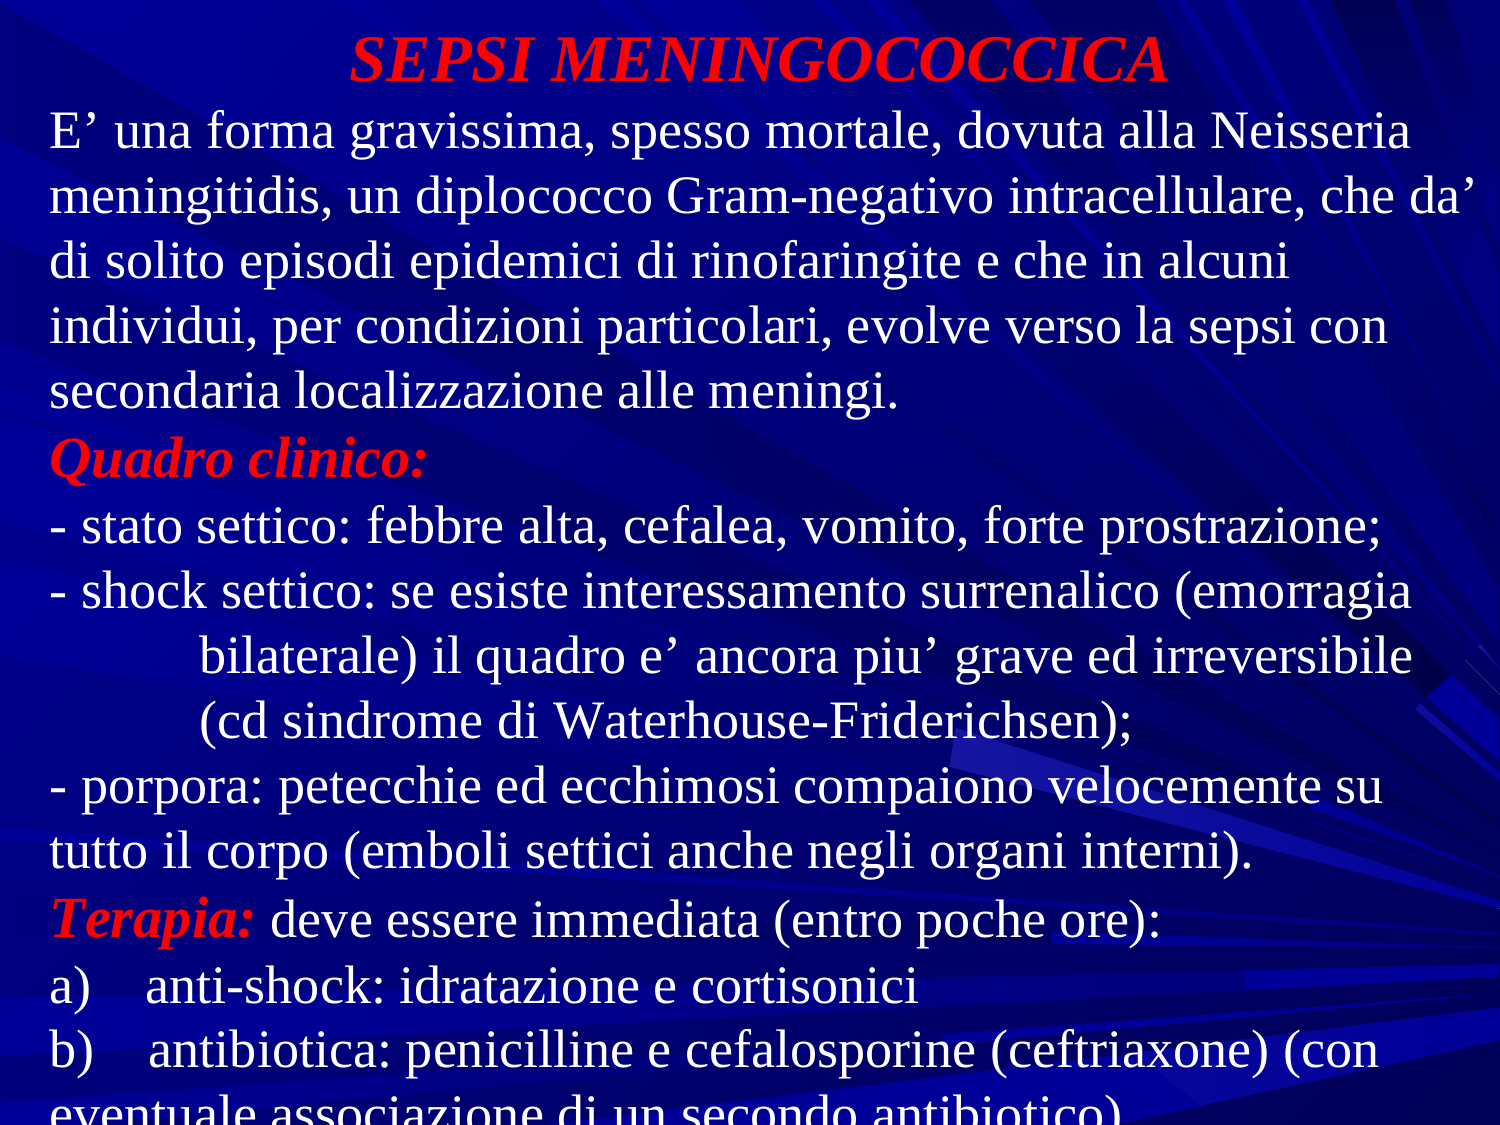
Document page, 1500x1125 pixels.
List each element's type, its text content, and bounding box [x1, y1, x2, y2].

text_box SEPSI MENINGOCOCCICA E’ una forma gravissima, spesso mortale, dovuta alla Neisseria meningitidis, un diplococco Gram-negativo intracellulare, che da’ di solito episodi epidemici di rinofaringite e che in alcuni individui, per condizioni particolari, evolve verso la sepsi con secondaria localizzazione alle meningi. Quadro clinico: - stato settico: febbre alta, cefalea, vomito, forte prostrazione; - shock settico: se esiste interessamento surrenalico (emorragia bilaterale) il quadro e’ ancora piu’ grave ed irreversibile (cd sindrome di Waterhouse-Friderichsen); - porpora: petecchie ed ecchimosi compaiono velocemente su tutto il corpo (emboli settici anche negli organi interni). Terapia: deve essere immediata (entro poche ore): a) anti-shock: idratazione e cortisonici b) antibiotica: penicilline e cefalosporine (ceftriaxone) (con eventuale associazione di un secondo antibiotico) [34, 6, 1500, 1125]
